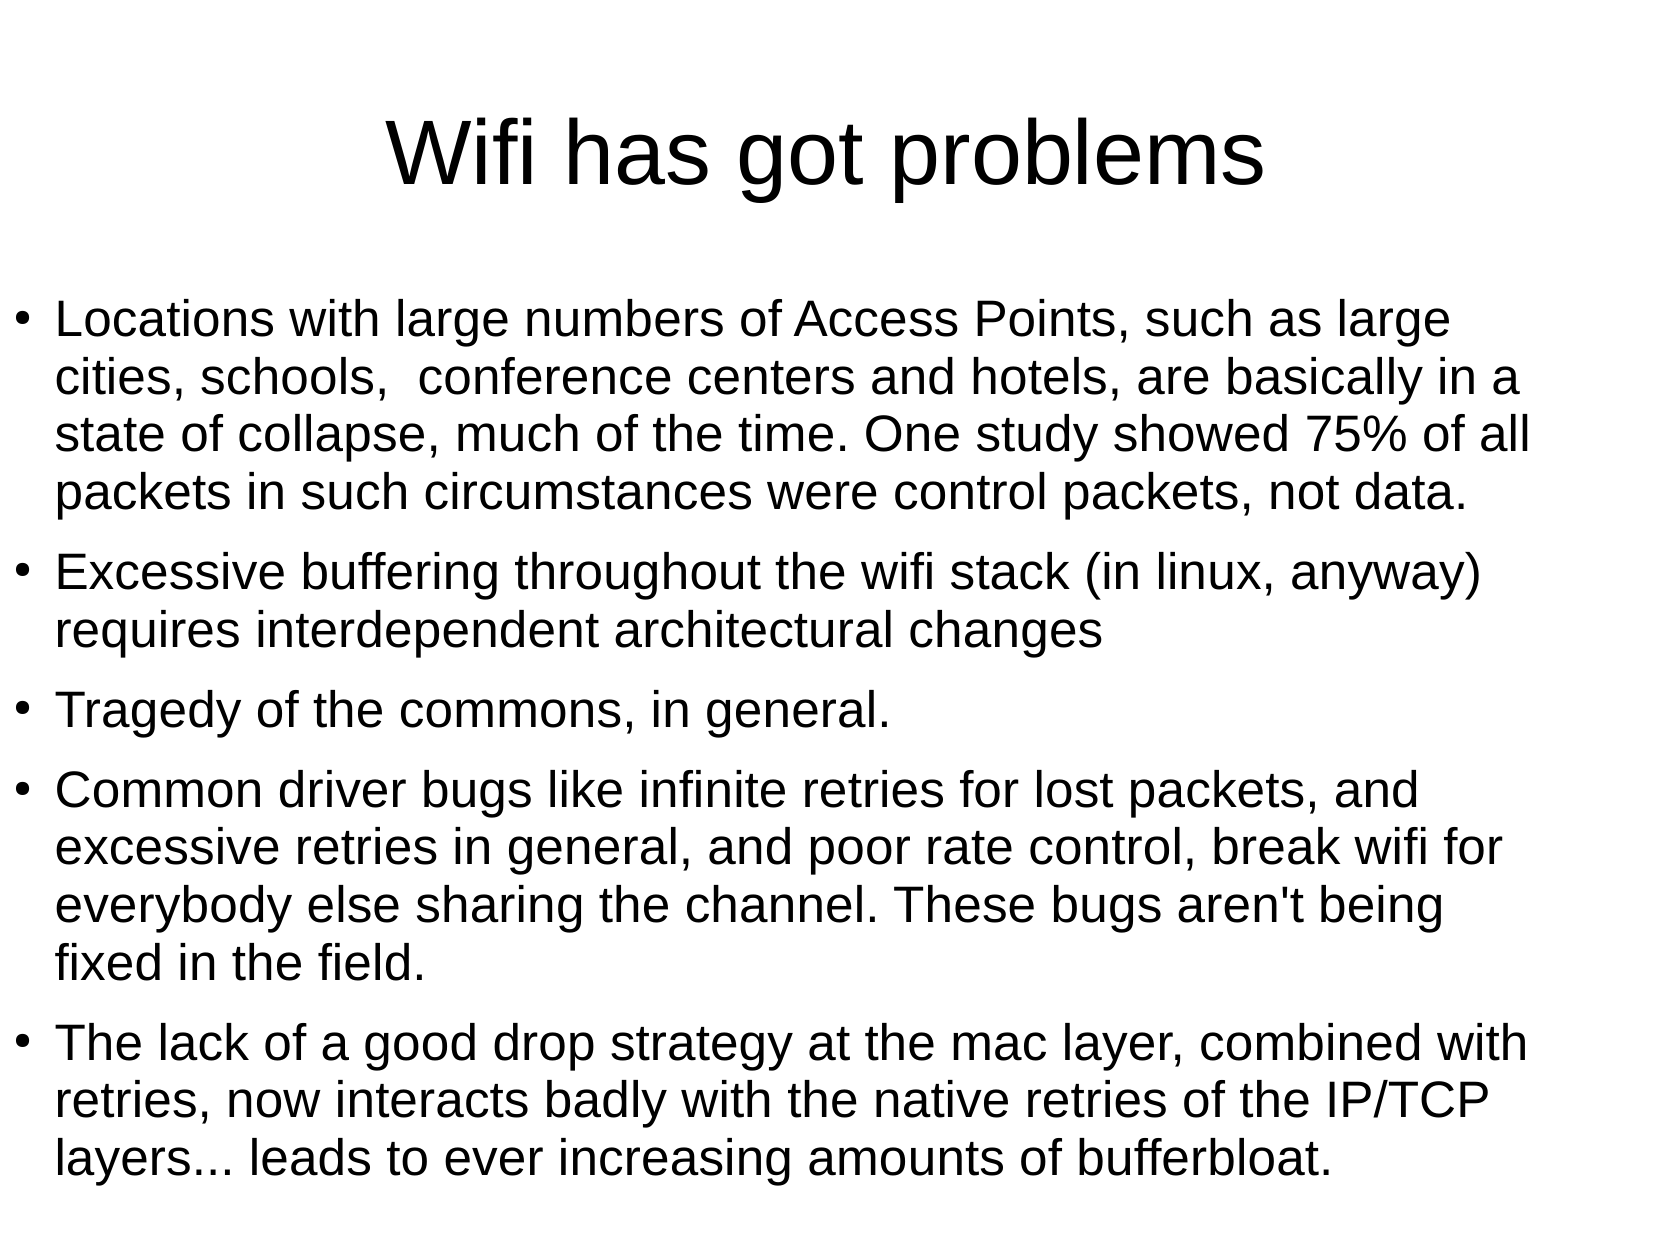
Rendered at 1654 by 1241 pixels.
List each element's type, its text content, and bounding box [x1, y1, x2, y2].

list Locations with large numbers of Access Points, such as large cities, schools, conference centers and hotels, are basically in a state of collapse, much of the time. One study showed 75% of all packets in such circumstances were control packets, not data. Excessive buffering throughout the wifi stack (in linux, anyway) requires interdependent architectural changes Tragedy of the commons, in general. Common driver bugs like infinite retries for lost packets, and excessive retries in general, and poor rate control, break wifi for everybody else sharing the channel. These bugs aren't being fixed in the field. The lack of a good drop strategy at the mac layer, combined with retries, now interacts badly with the native retries of the IP/TCP layers... leads to ever increasing amounts of bufferbloat. [0, 290, 1538, 1241]
title Wifi has got problems [82, 49, 1571, 257]
